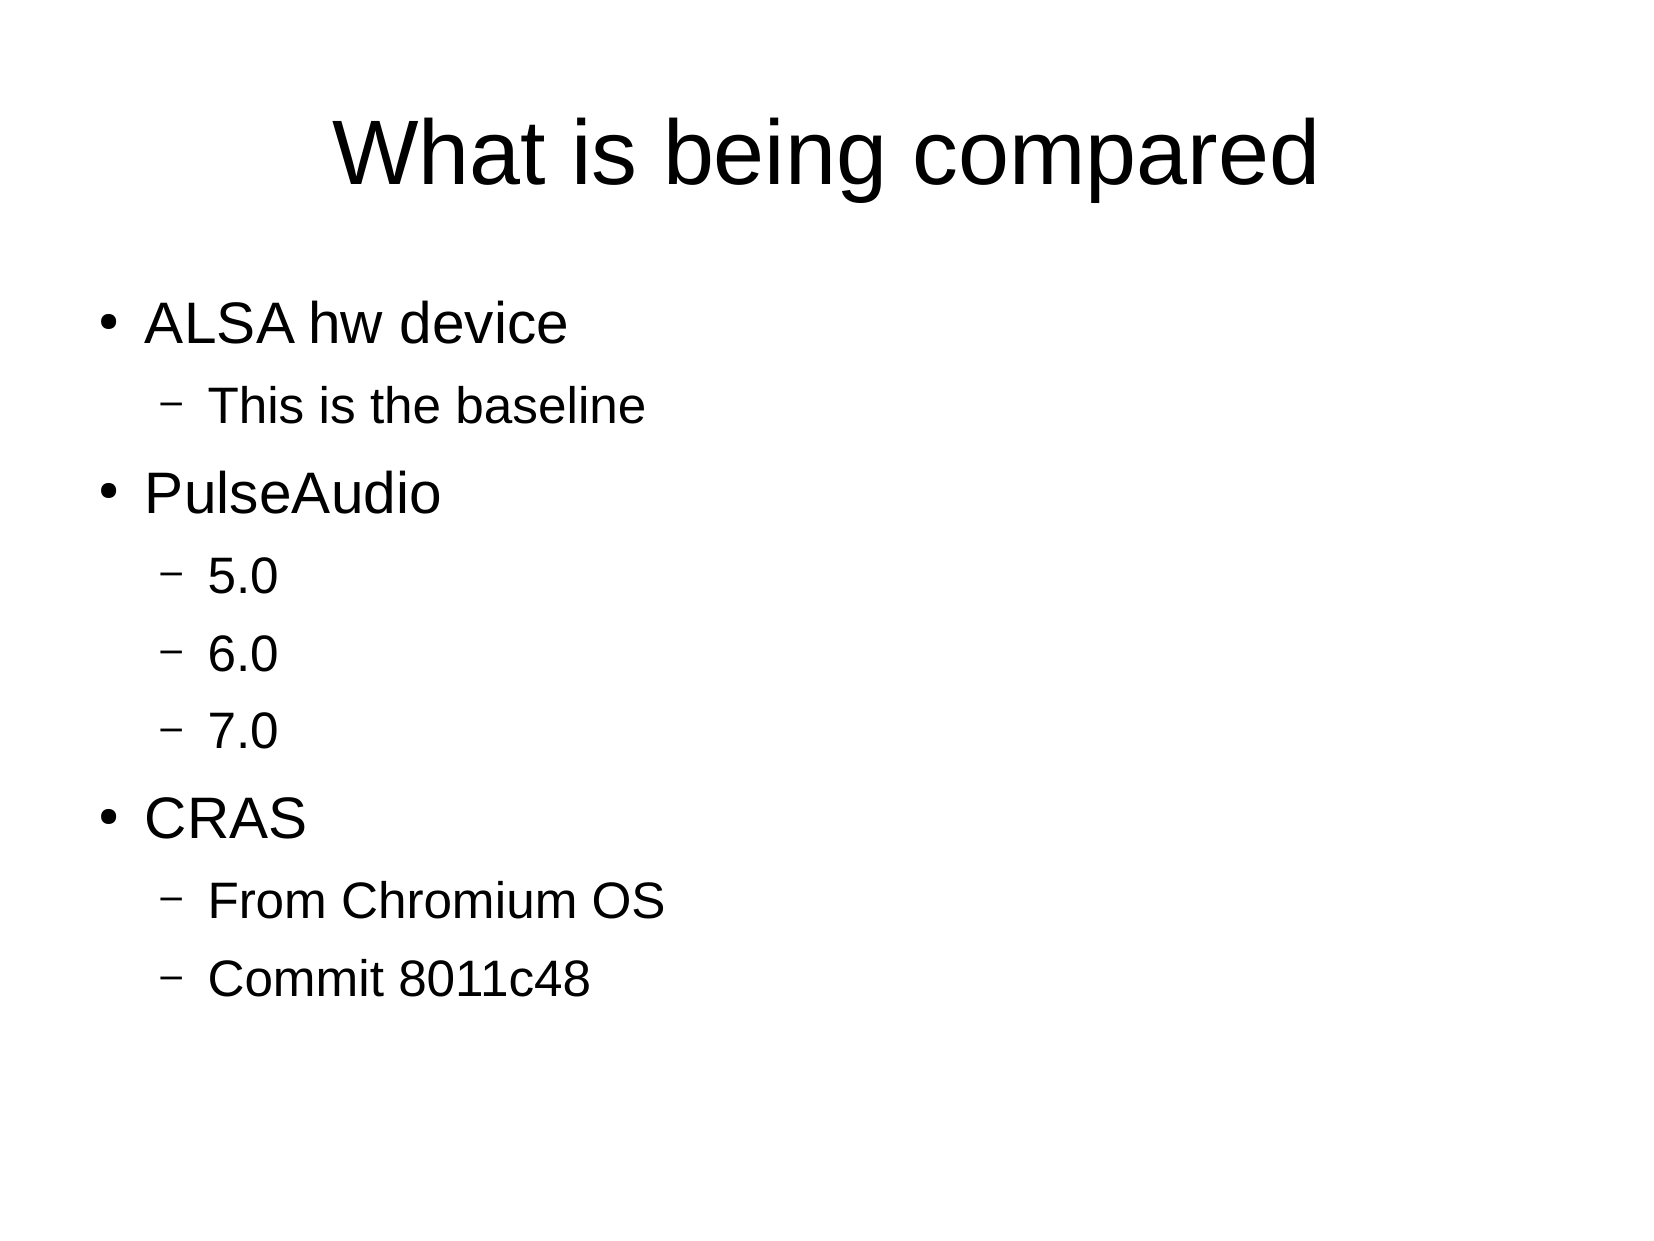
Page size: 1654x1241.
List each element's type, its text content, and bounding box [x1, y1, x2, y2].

title What is being compared [82, 49, 1571, 257]
list ALSA hw device This is the baseline PulseAudio 5.0 6.0 7.0 CRAS From Chromium OS Commit 8011c48 [82, 290, 1571, 1010]
